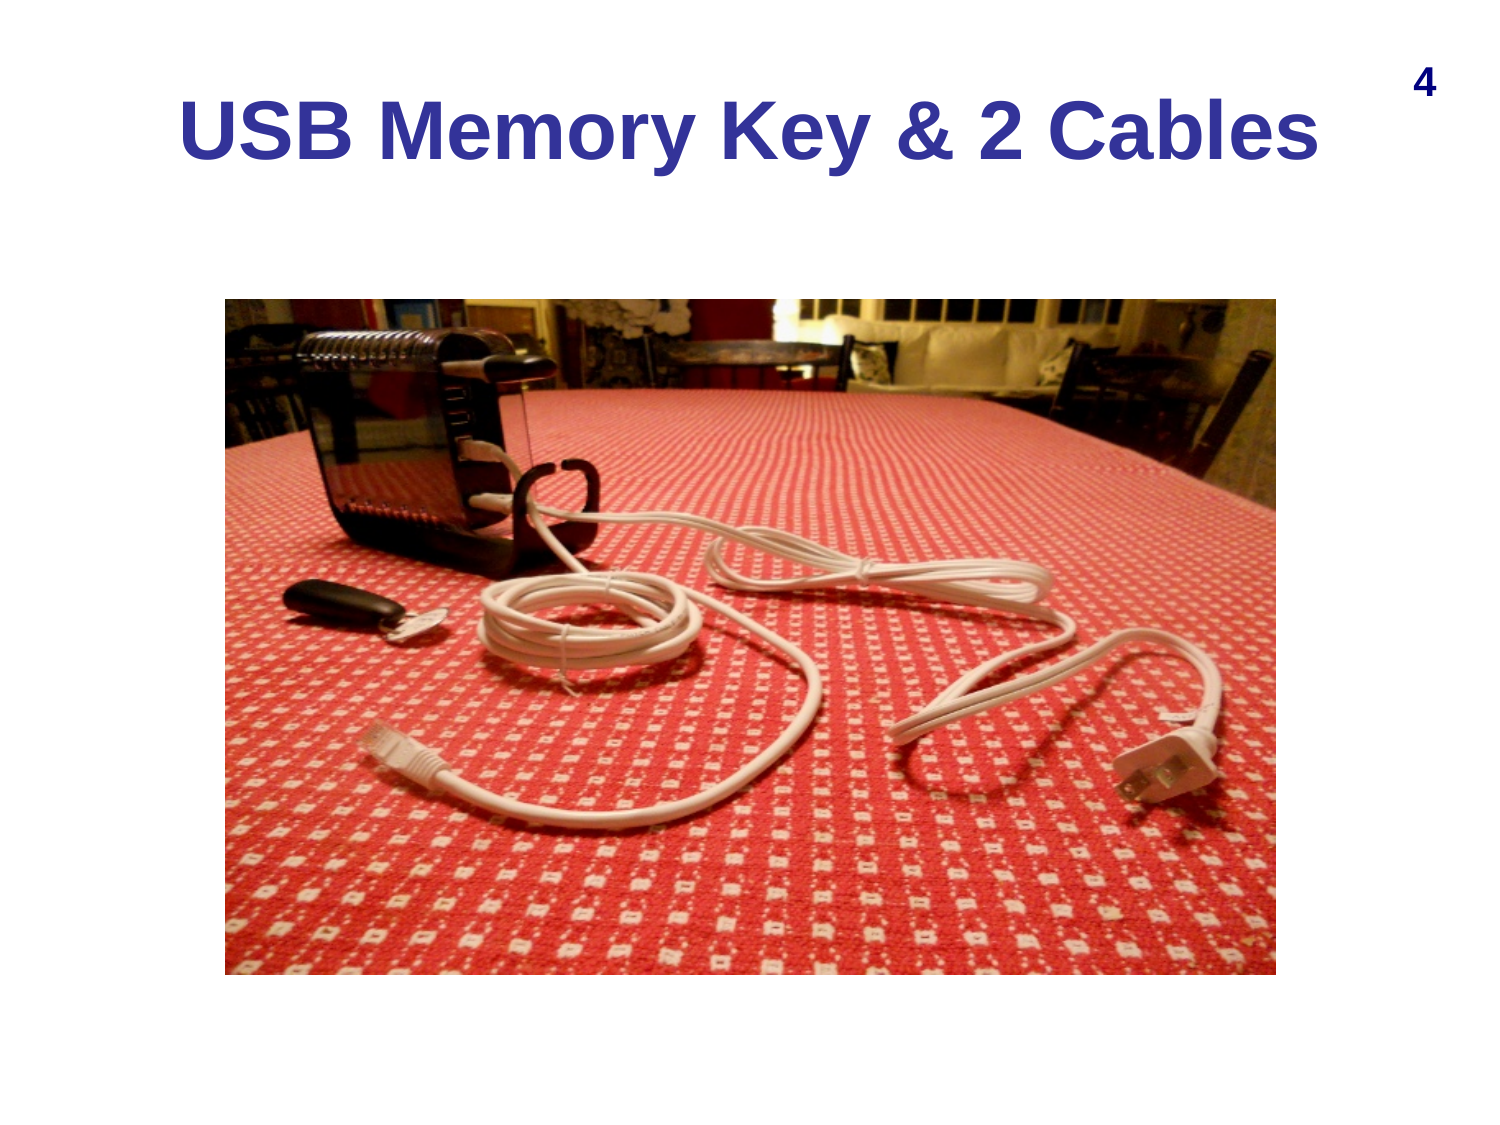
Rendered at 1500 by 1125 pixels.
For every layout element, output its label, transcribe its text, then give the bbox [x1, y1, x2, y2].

text_box 4 [1387, 47, 1463, 113]
title USB Memory Key & 2 Cables [150, 75, 1351, 188]
picture [225, 299, 1276, 976]
